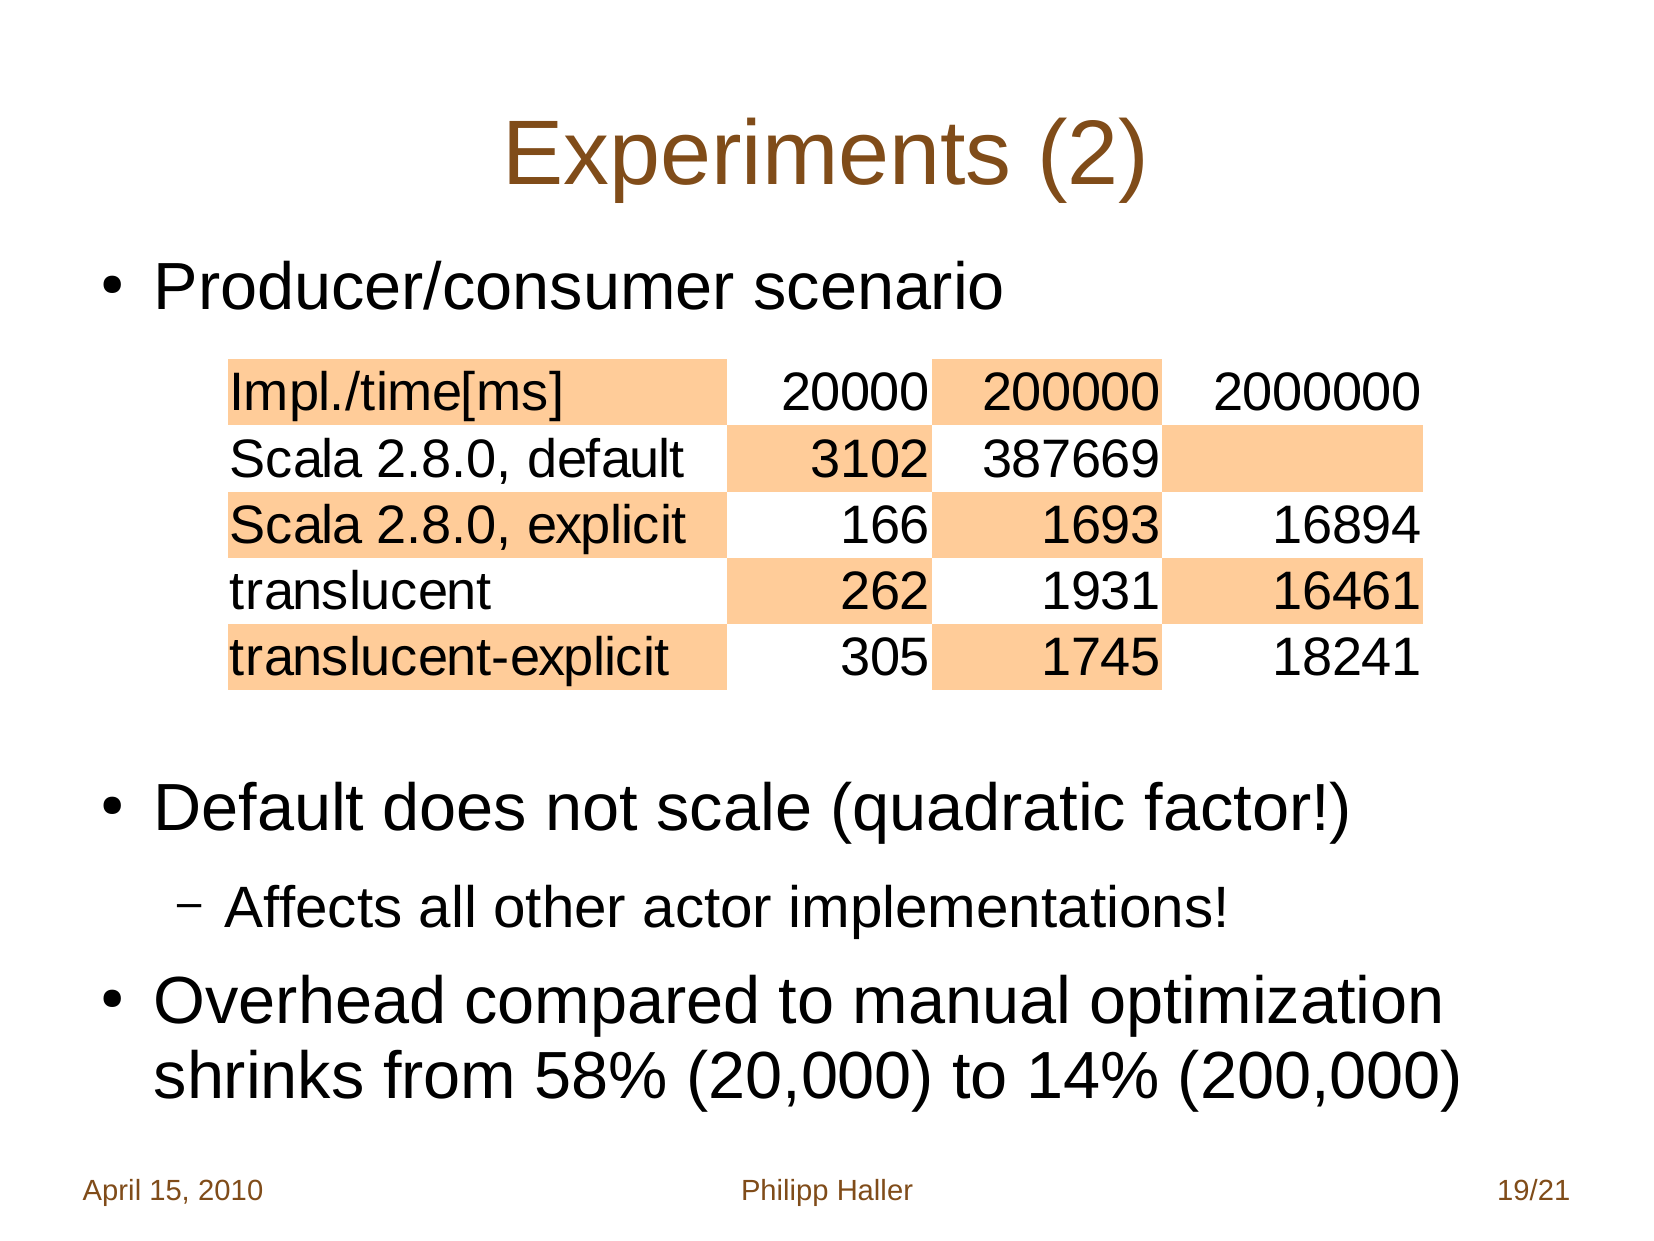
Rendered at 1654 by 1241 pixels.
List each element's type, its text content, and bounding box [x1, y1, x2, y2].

chart [227, 359, 1426, 799]
title Experiments (2) [82, 49, 1571, 248]
list Producer/consumer scenario Default does not scale (quadratic factor!) Affects all other actor implementations! Overhead compared to manual optimization shrinks from 58% (20,000) to 14% (200,000) [82, 248, 1571, 1118]
